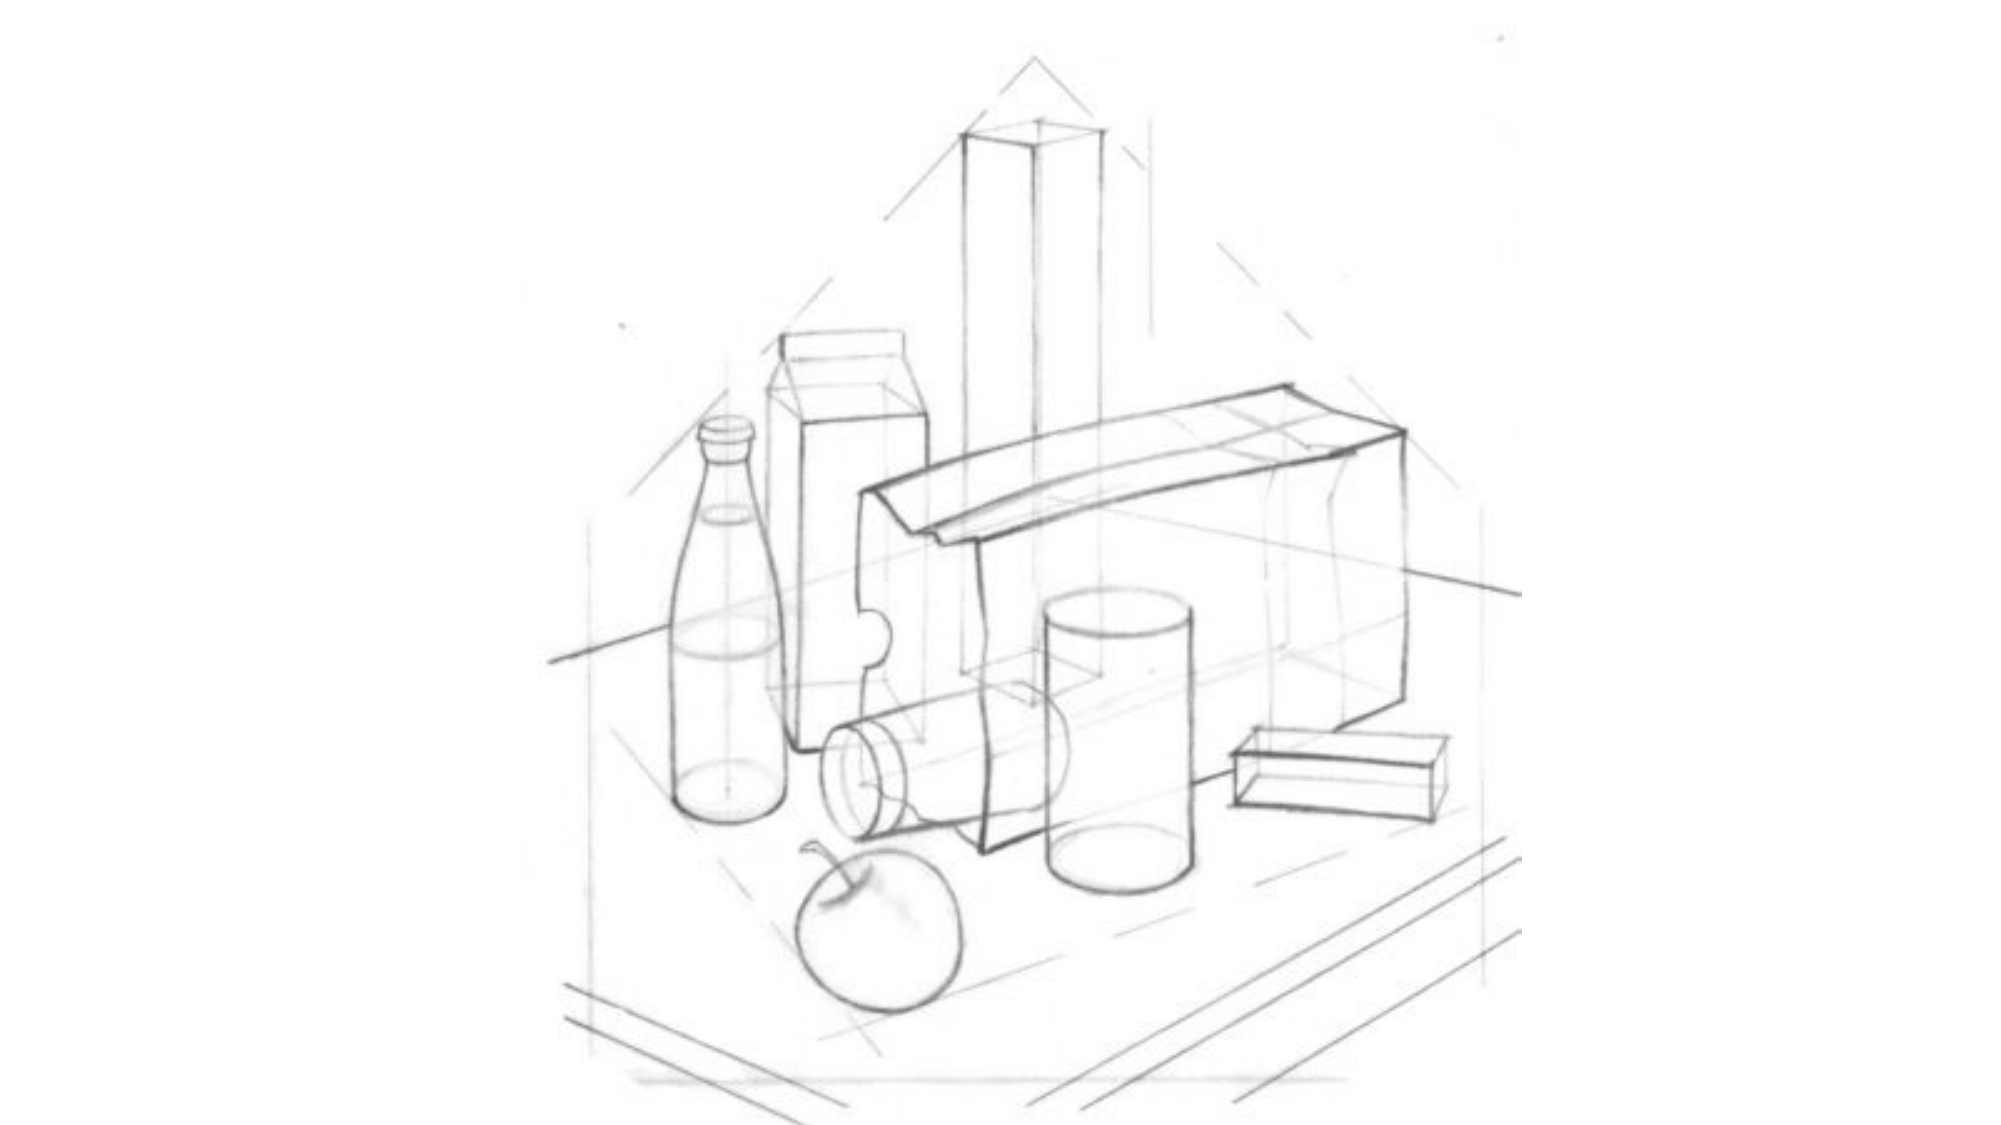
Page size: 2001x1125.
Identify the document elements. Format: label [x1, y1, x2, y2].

picture [519, 24, 1522, 1125]
